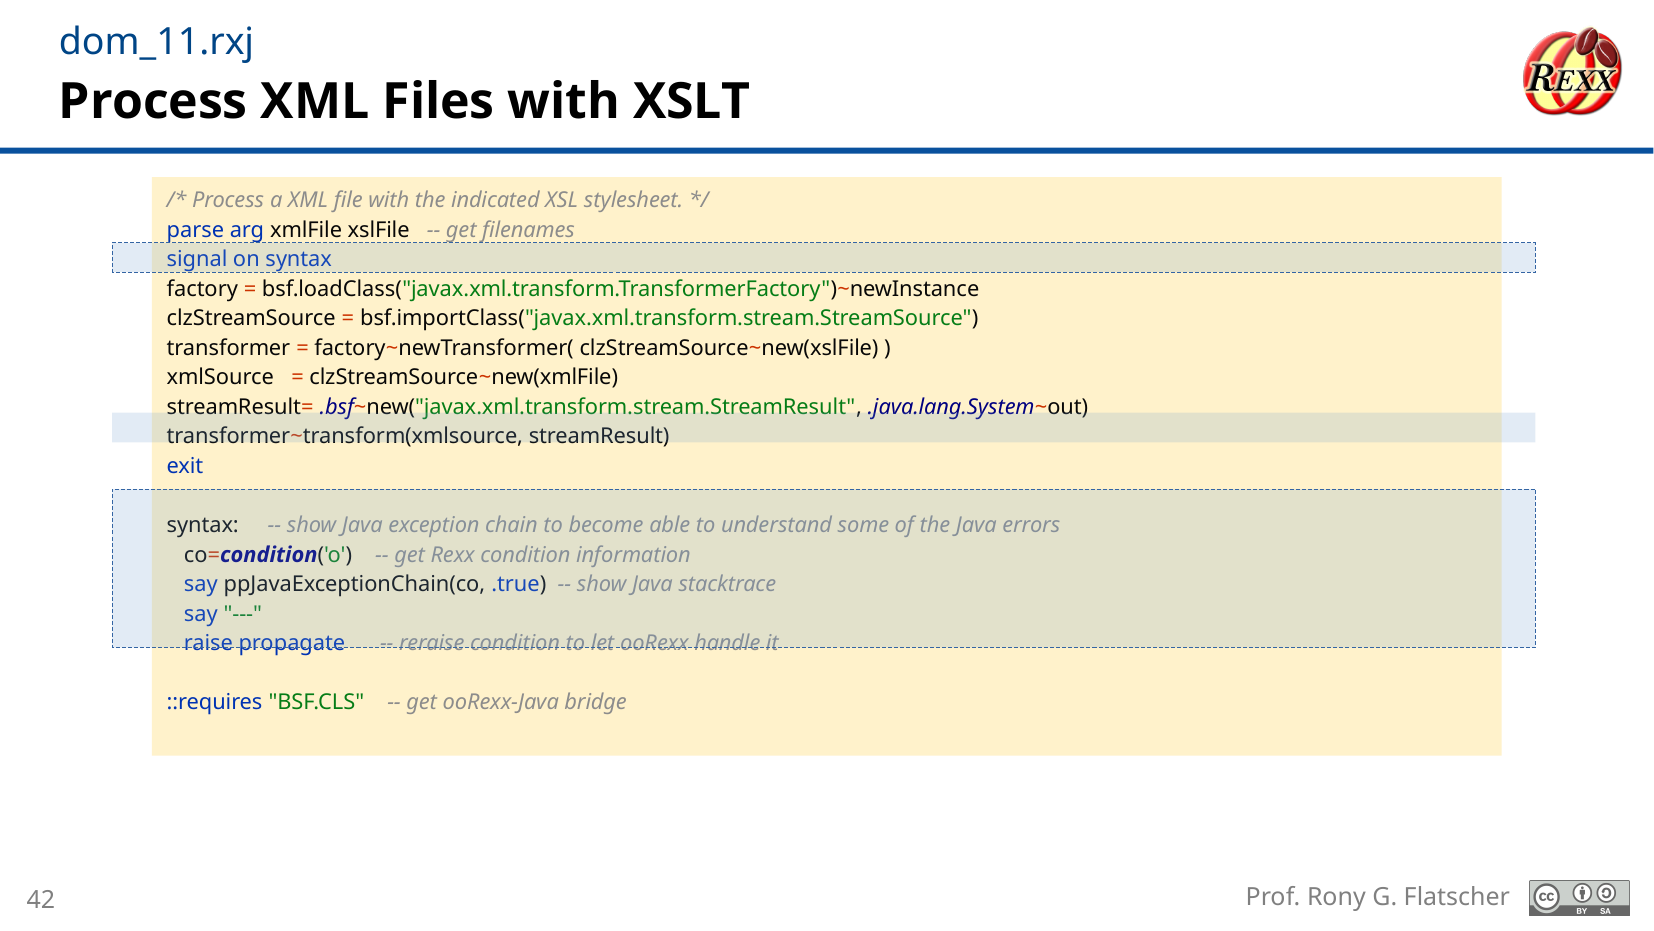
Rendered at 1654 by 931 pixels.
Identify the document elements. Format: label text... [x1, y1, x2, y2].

text_box [112, 489, 1536, 648]
text_box /* Process a XML file with the indicated XSL stylesheet. */ parse arg xmlFile xslFile -- get filenames signal on syntax factory = bsf.loadClass("javax.xml.transform.TransformerFactory")~newInstance clzStreamSource = bsf.importClass("javax.xml.transform.stream.StreamSource") transformer = factory~newTransformer( clzStreamSource~new(xslFile) ) xmlSource = clzStreamSource~new(xmlFile) streamResult= .bsf~new("javax.xml.transform.stream.StreamResult", .java.lang.System~out) transformer~transform(xmlsource, streamResult) exit syntax: -- show Java exception chain to become able to understand some of the Java errors co=condition('o') -- get Rexx condition information say ppJavaExceptionChain(co, .true) -- show Java stacktrace say "---" raise propagate -- reraise condition to let ooRexx handle it ::requires "BSF.CLS" -- get ooRexx-Java bridge [151, 273, 1502, 412]
title dom_11.rxj Process XML Files with XSLT [0, 0, 1625, 148]
text_box /* Process a XML file with the indicated XSL stylesheet. */ parse arg xmlFile xslFile -- get filenames signal on syntax factory = bsf.loadClass("javax.xml.transform.TransformerFactory")~newInstance clzStreamSource = bsf.importClass("javax.xml.transform.stream.StreamSource") transformer = factory~newTransformer( clzStreamSource~new(xslFile) ) xmlSource = clzStreamSource~new(xmlFile) streamResult= .bsf~new("javax.xml.transform.stream.StreamResult", .java.lang.System~out) transformer~transform(xmlsource, streamResult) exit syntax: -- show Java exception chain to become able to understand some of the Java errors co=condition('o') -- get Rexx condition information say ppJavaExceptionChain(co, .true) -- show Java stacktrace say "---" raise propagate -- reraise condition to let ooRexx handle it ::requires "BSF.CLS" -- get ooRexx-Java bridge [151, 177, 1502, 242]
text_box [112, 242, 1536, 273]
text_box [112, 412, 1536, 443]
text_box /* Process a XML file with the indicated XSL stylesheet. */ parse arg xmlFile xslFile -- get filenames signal on syntax factory = bsf.loadClass("javax.xml.transform.TransformerFactory")~newInstance clzStreamSource = bsf.importClass("javax.xml.transform.stream.StreamSource") transformer = factory~newTransformer( clzStreamSource~new(xslFile) ) xmlSource = clzStreamSource~new(xmlFile) streamResult= .bsf~new("javax.xml.transform.stream.StreamResult", .java.lang.System~out) transformer~transform(xmlsource, streamResult) exit syntax: -- show Java exception chain to become able to understand some of the Java errors co=condition('o') -- get Rexx condition information say ppJavaExceptionChain(co, .true) -- show Java stacktrace say "---" raise propagate -- reraise condition to let ooRexx handle it ::requires "BSF.CLS" -- get ooRexx-Java bridge [151, 648, 1502, 756]
text_box /* Process a XML file with the indicated XSL stylesheet. */ parse arg xmlFile xslFile -- get filenames signal on syntax factory = bsf.loadClass("javax.xml.transform.TransformerFactory")~newInstance clzStreamSource = bsf.importClass("javax.xml.transform.stream.StreamSource") transformer = factory~newTransformer( clzStreamSource~new(xslFile) ) xmlSource = clzStreamSource~new(xmlFile) streamResult= .bsf~new("javax.xml.transform.stream.StreamResult", .java.lang.System~out) transformer~transform(xmlsource, streamResult) exit syntax: -- show Java exception chain to become able to understand some of the Java errors co=condition('o') -- get Rexx condition information say ppJavaExceptionChain(co, .true) -- show Java stacktrace say "---" raise propagate -- reraise condition to let ooRexx handle it ::requires "BSF.CLS" -- get ooRexx-Java bridge [151, 443, 1502, 489]
